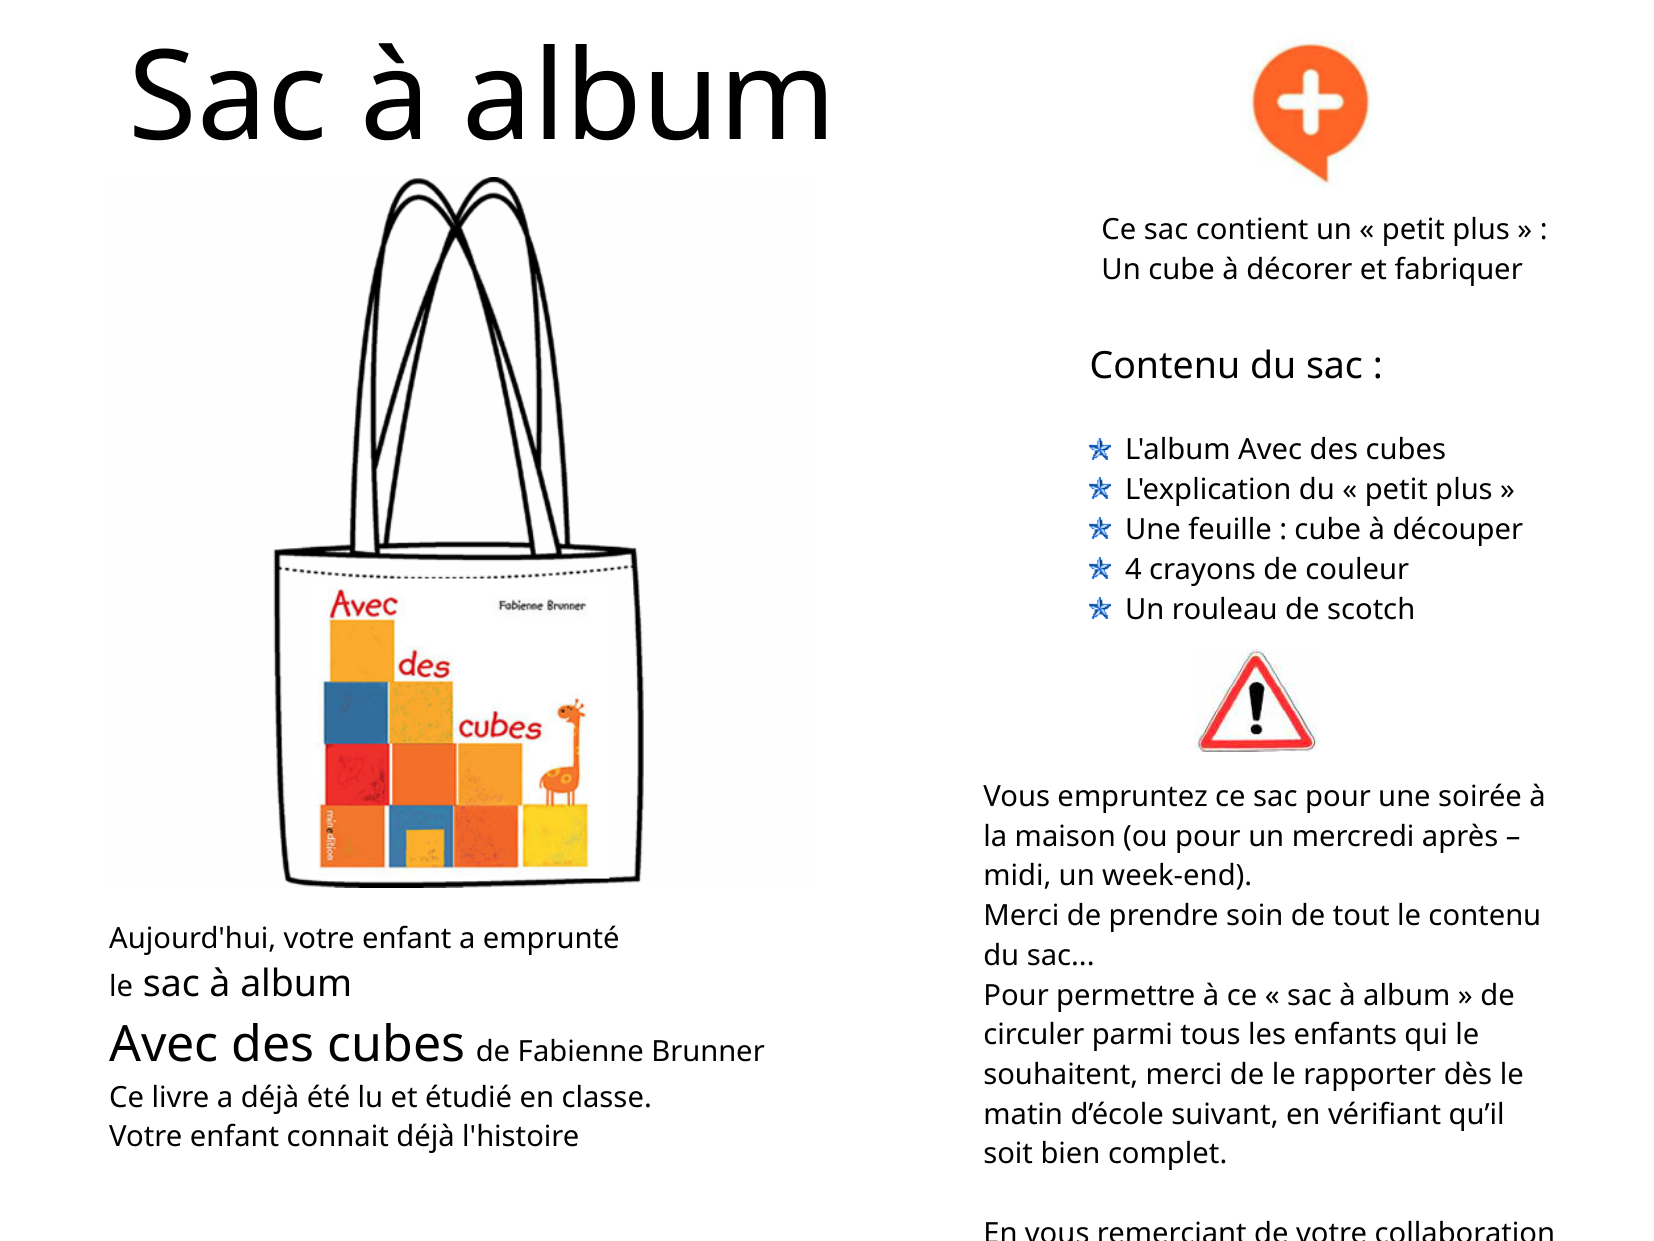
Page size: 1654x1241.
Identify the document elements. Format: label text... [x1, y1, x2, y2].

text_box Vous empruntez ce sac pour une soirée à la maison (ou pour un mercredi après – midi, un week-end). Merci de prendre soin de tout le contenu du sac... Pour permettre à ce « sac à album » de circuler parmi tous les enfants qui le souhaitent, merci de le rapporter dès le matin d’école suivant, en vérifiant qu’il soit bien complet. En vous remerciant de votre collaboration [968, 767, 1571, 1143]
text_box Aujourd'hui, votre enfant a emprunté le sac à album Avec des cubes de Fabienne Brunner Ce livre a déjà été lu et étudié en classe. Votre enfant connait déjà l'histoire [94, 909, 827, 1204]
text_box Contenu du sac : L'album Avec des cubes L'explication du « petit plus » Une feuille : cube à découper 4 crayons de couleur Un rouleau de scotch [1074, 330, 1607, 695]
picture [1228, 35, 1383, 189]
picture [1188, 637, 1323, 760]
picture [104, 177, 815, 888]
text_box Sac à album [106, 0, 898, 320]
text_box Ce sac contient un « petit plus » : Un cube à décorer et fabriquer [1086, 200, 1571, 330]
